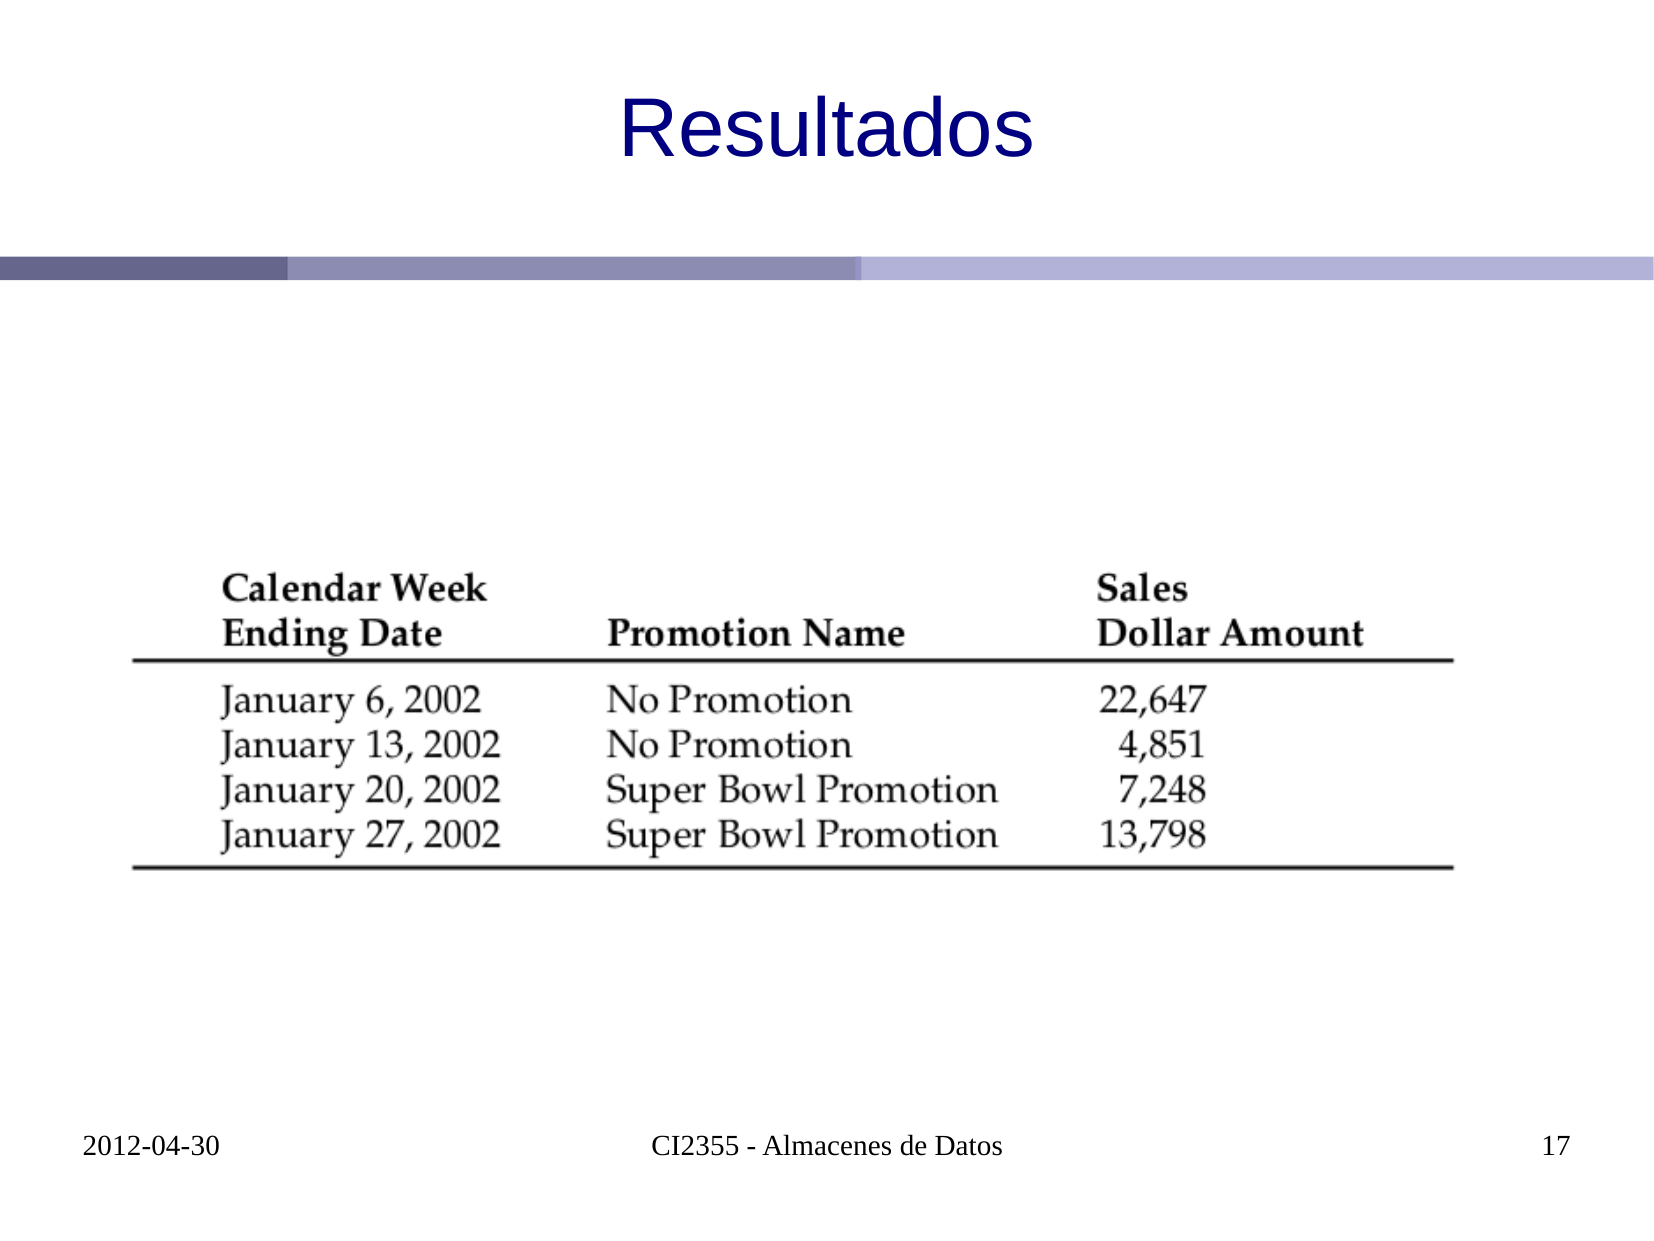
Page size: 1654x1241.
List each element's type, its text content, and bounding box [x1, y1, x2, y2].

title Resultados [0, 0, 1654, 257]
picture [116, 558, 1480, 896]
